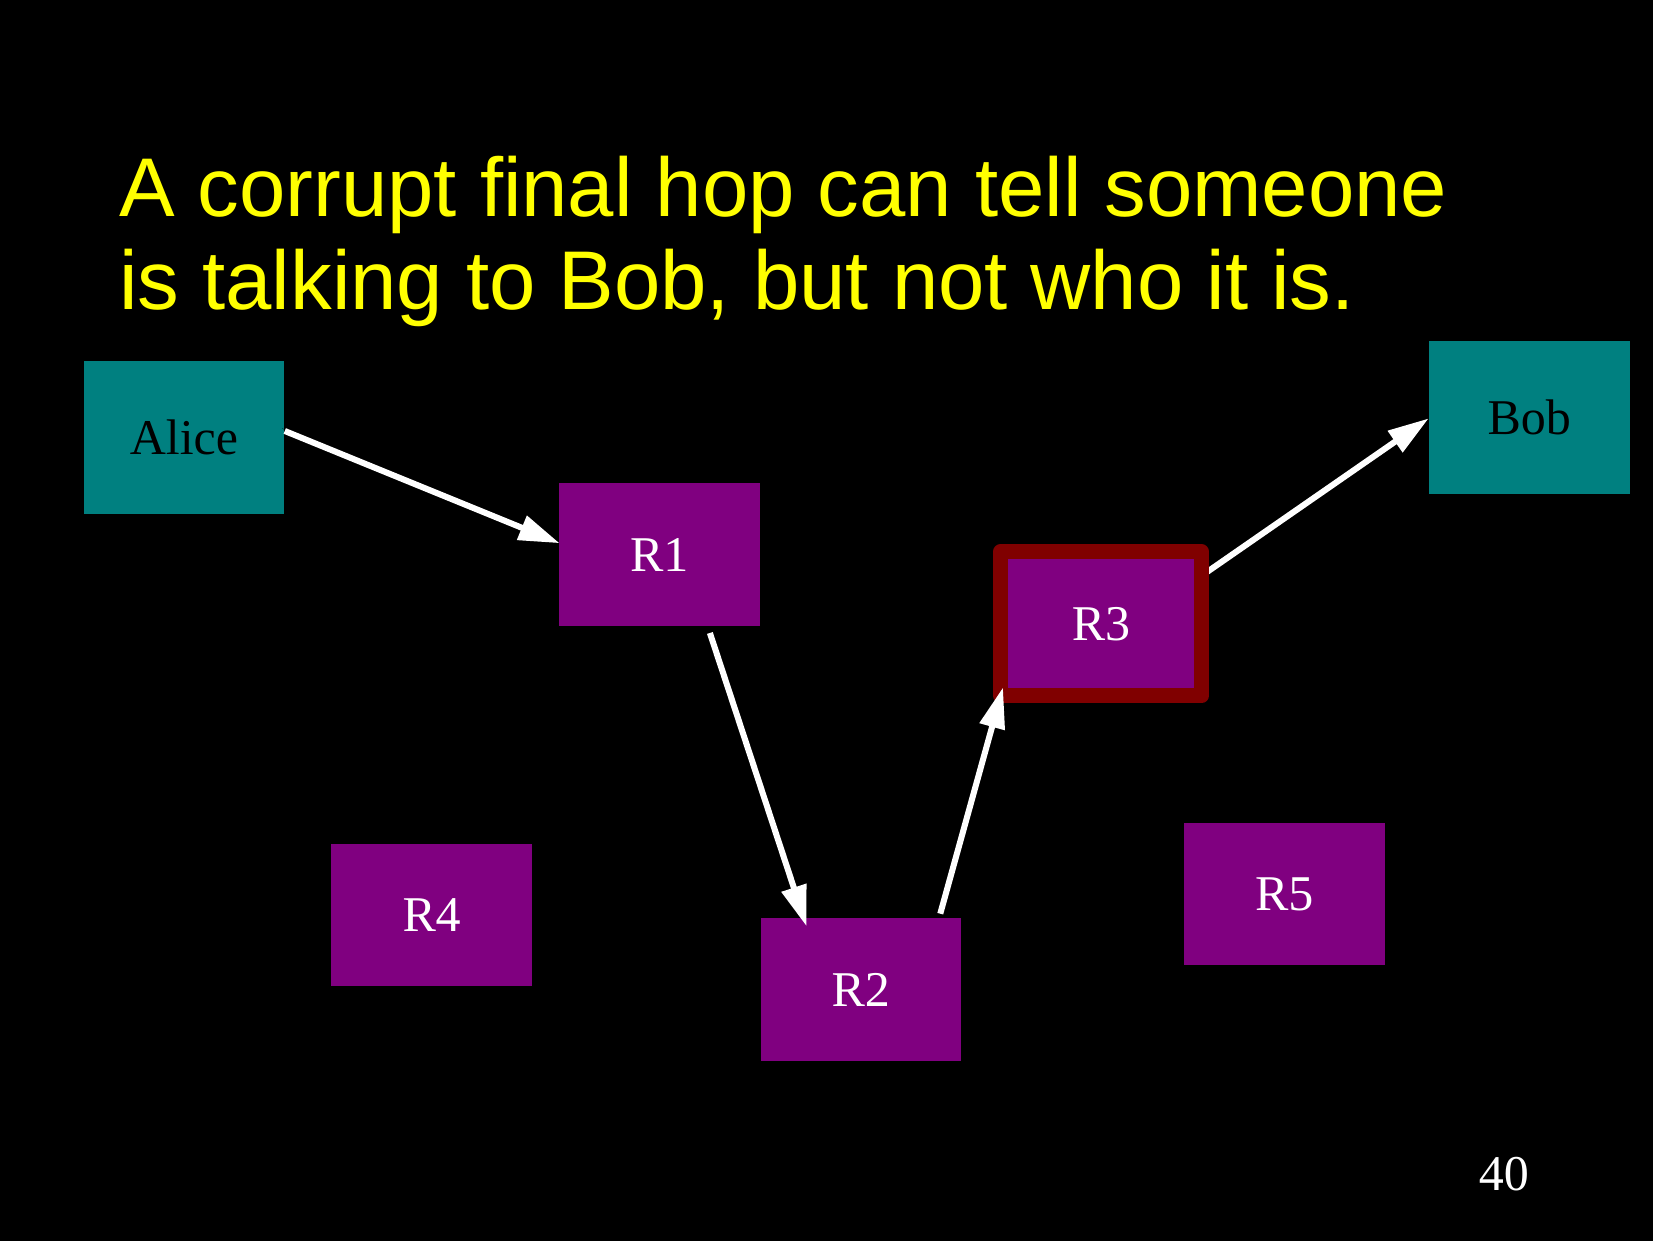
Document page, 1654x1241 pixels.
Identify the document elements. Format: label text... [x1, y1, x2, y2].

text_box R5 [1183, 822, 1386, 966]
text_box R1 [558, 482, 761, 627]
title A corrupt final hop can tell someone is talking to Bob, but not who it is. [119, 67, 1531, 401]
text_box R3 [1000, 551, 1202, 696]
text_box R2 [760, 917, 962, 1062]
text_box Alice [83, 360, 285, 515]
text_box Bob [1428, 340, 1631, 495]
text_box R4 [330, 843, 533, 987]
